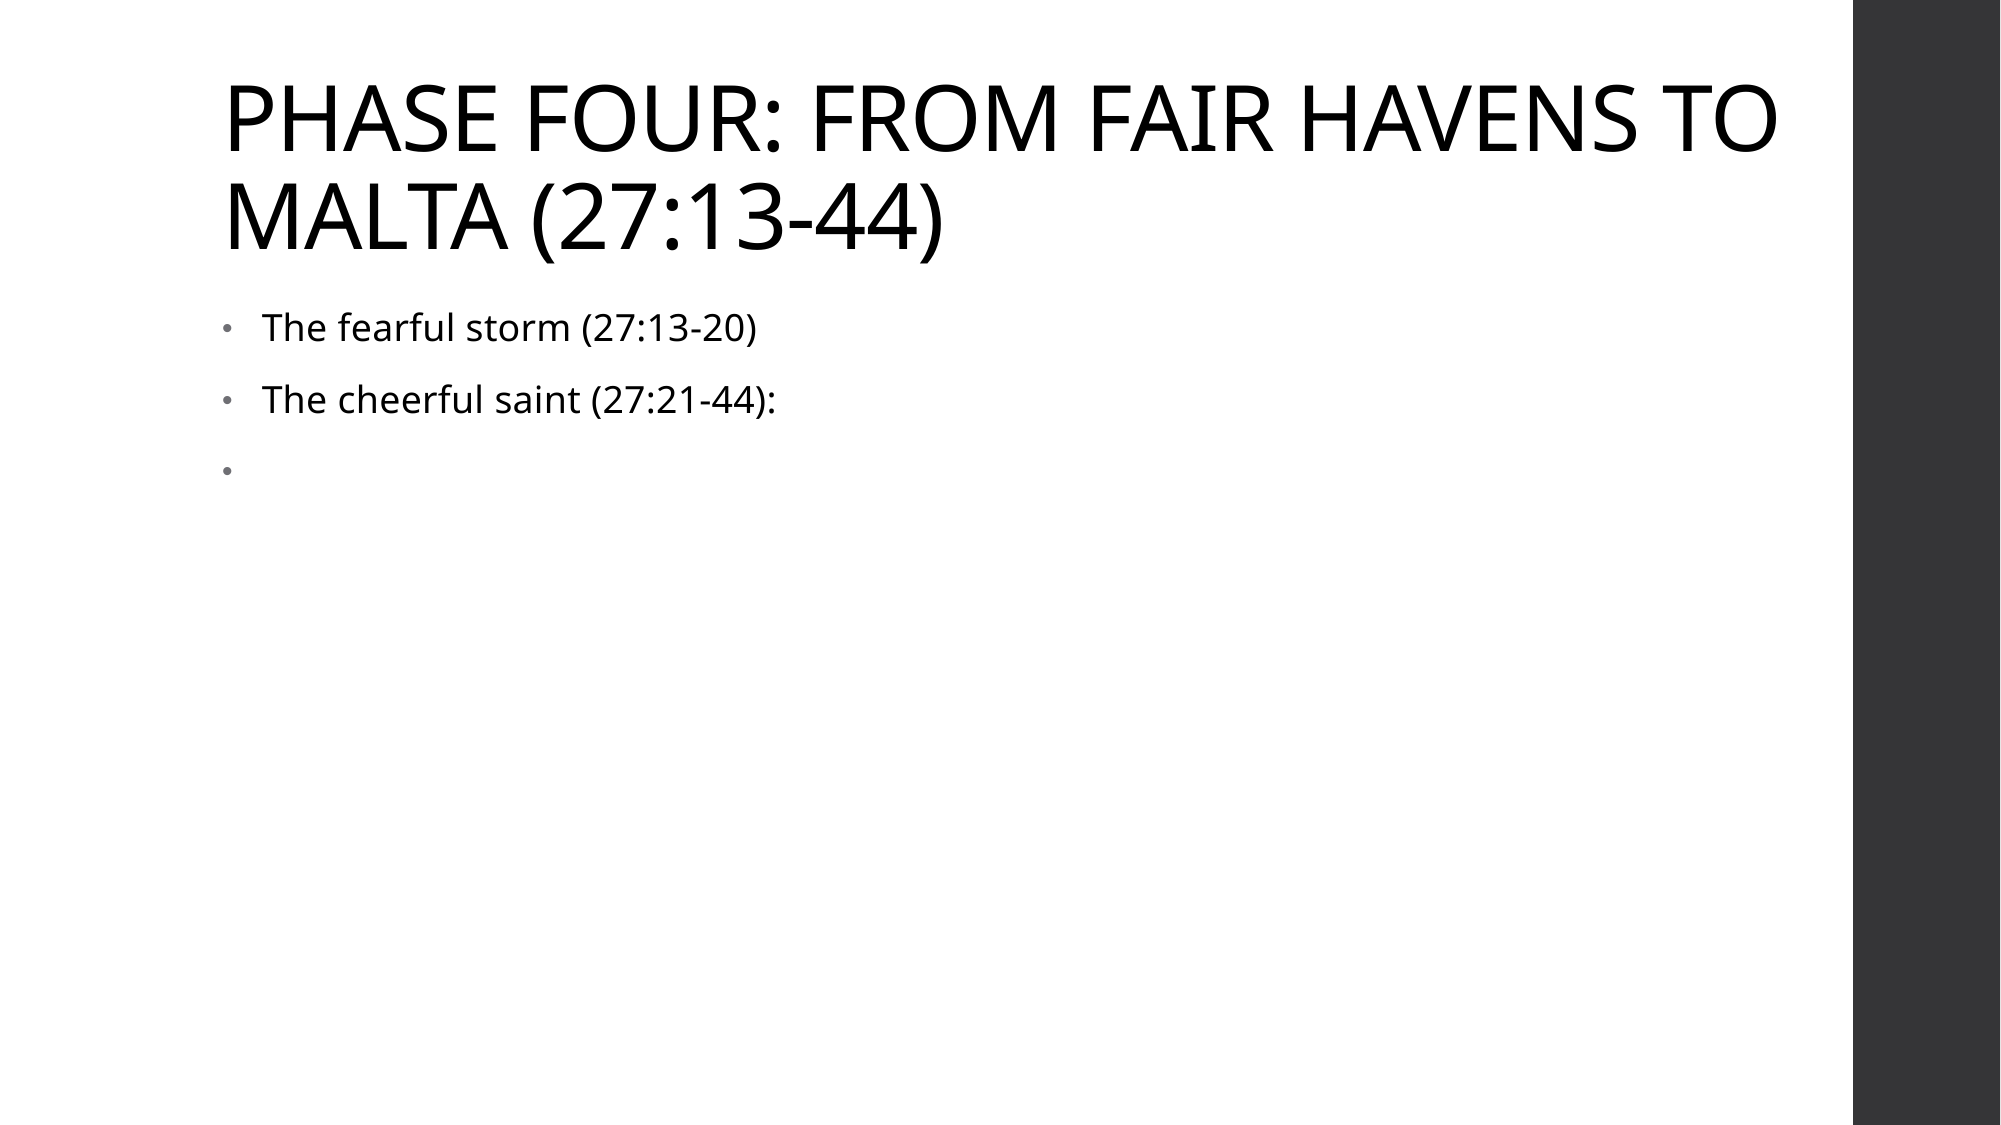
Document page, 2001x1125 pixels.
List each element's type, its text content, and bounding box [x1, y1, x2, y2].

list The fearful storm (27:13-20) The cheerful saint (27:21-44): [206, 299, 1617, 1014]
title PHASE FOUR: FROM FAIR HAVENS TO MALTA (27:13-44) [206, 60, 1797, 278]
